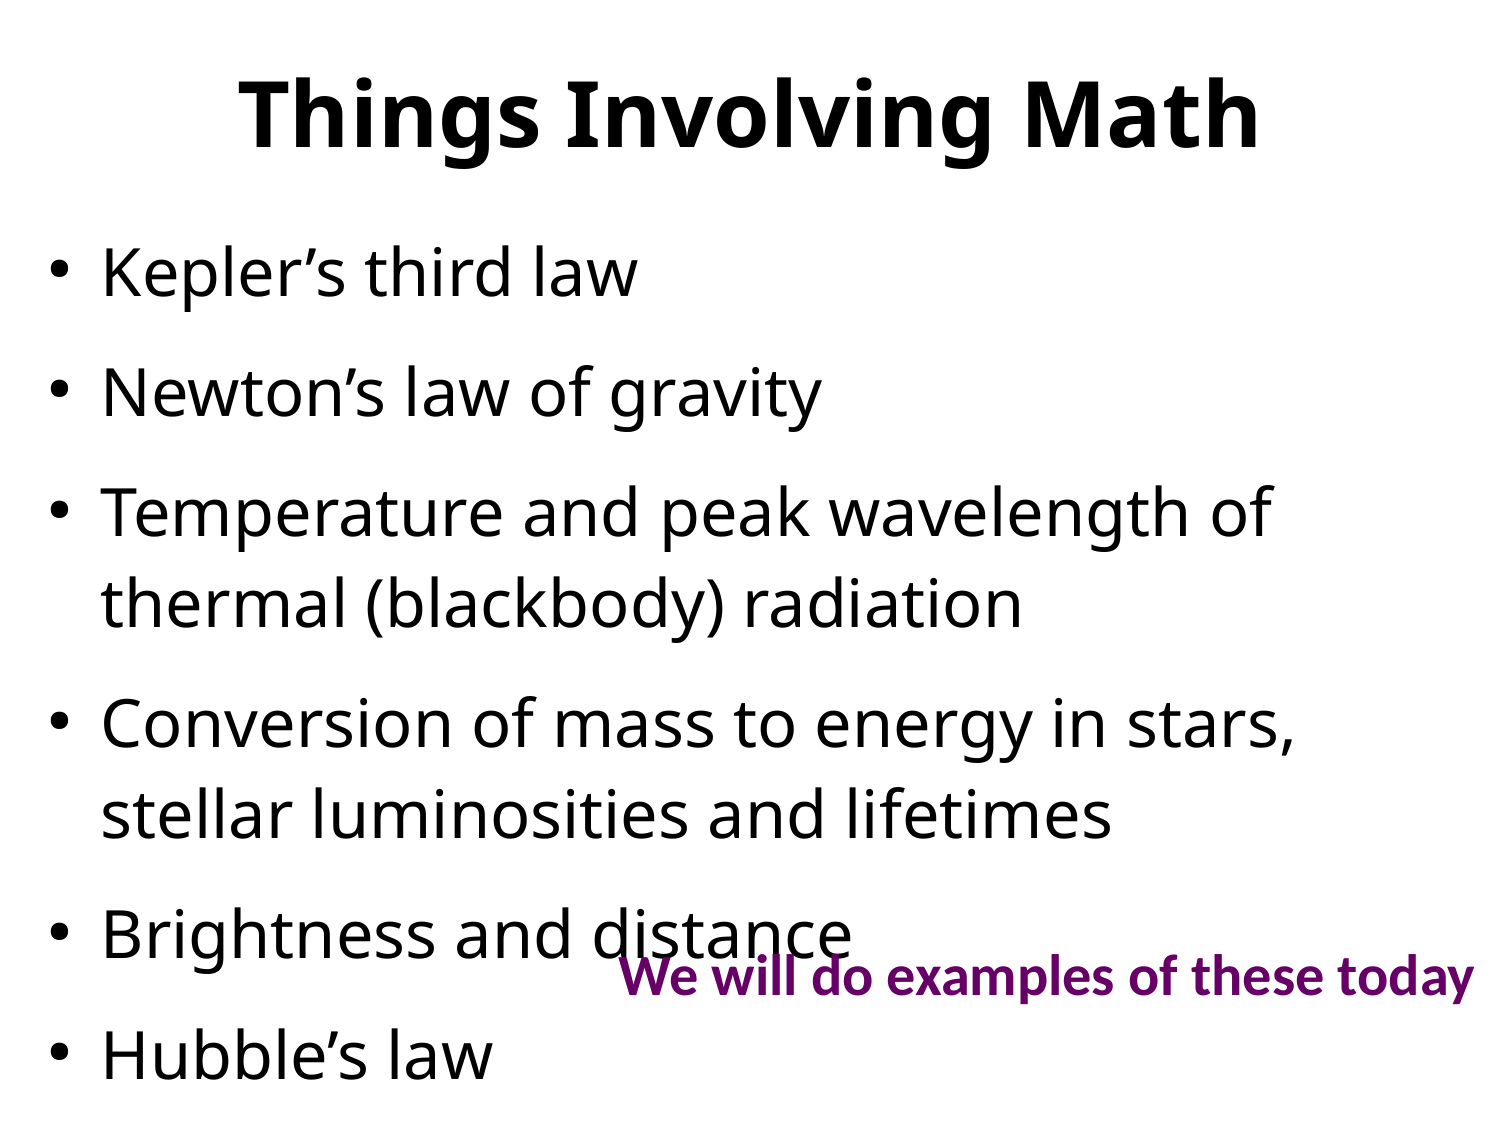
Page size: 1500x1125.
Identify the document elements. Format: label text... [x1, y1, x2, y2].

title Things Involving Math [30, 29, 1471, 196]
text_box We will do examples of these today [603, 929, 1500, 1015]
list Kepler’s third law Newton’s law of gravity Temperature and peak wavelength of thermal (blackbody) radiation Conversion of mass to energy in stars, stellar luminosities and lifetimes Brightness and distance Hubble’s law [30, 224, 1471, 1103]
